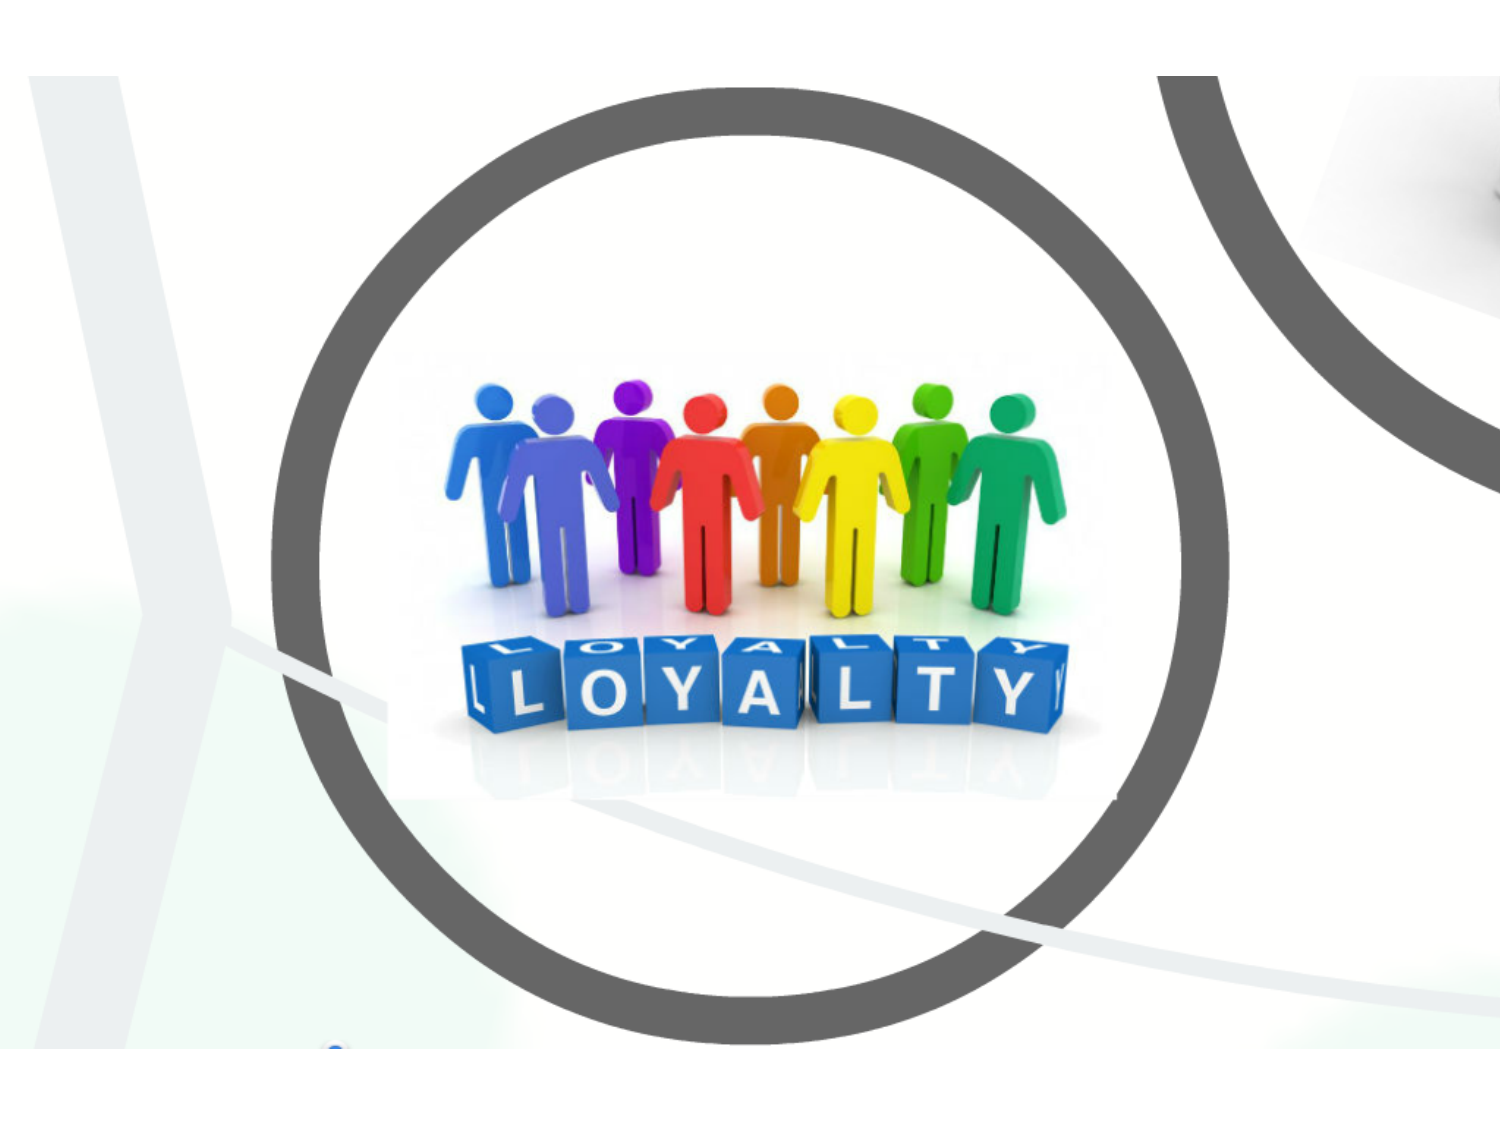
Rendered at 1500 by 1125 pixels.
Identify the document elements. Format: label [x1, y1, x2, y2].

picture [0, 76, 1500, 1049]
